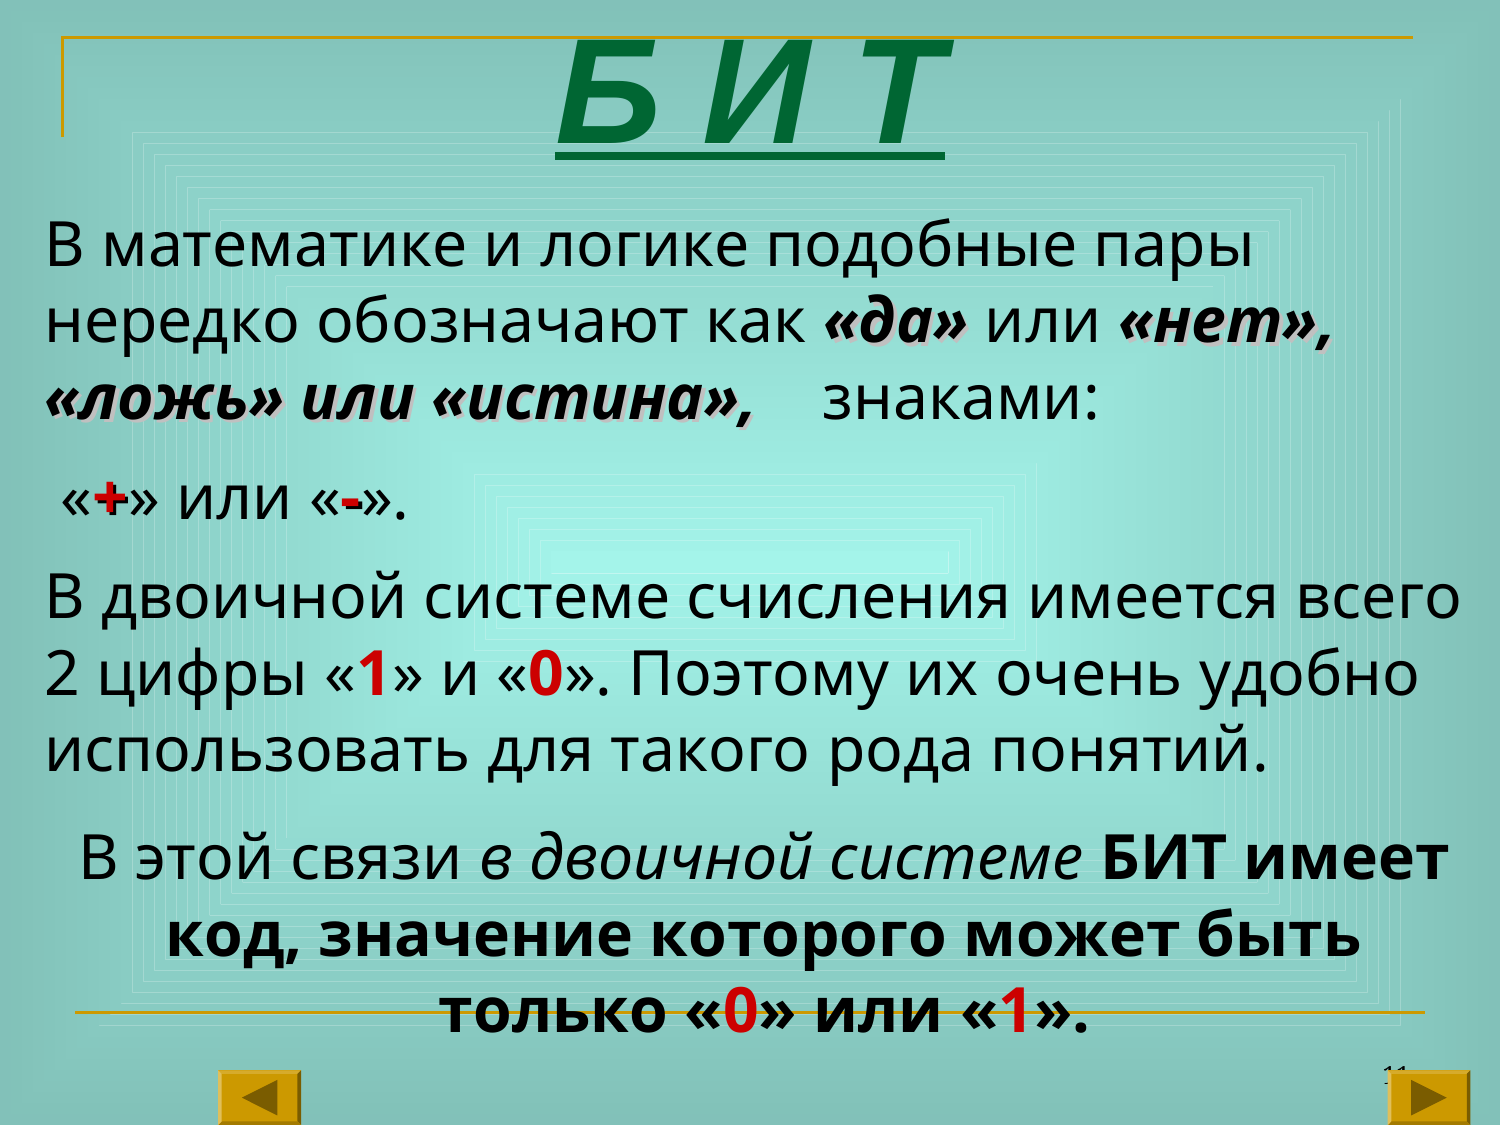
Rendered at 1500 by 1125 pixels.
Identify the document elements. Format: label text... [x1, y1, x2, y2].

text_box [1389, 1070, 1471, 1125]
title Б И Т [75, 0, 1426, 197]
text_box [220, 1070, 302, 1125]
text_box В математике и логике подобные пары нередко обозначают как «да» или «нет», «ложь» или «истина», знаками: «+» или «-». В двоичной системе счисления имеется всего 2 цифры «1» и «0». Поэтому их очень удобно использовать для такого рода понятий. В этой связи в двоичной системе БИТ имеет код, значение которого может быть только «0» или «1». [29, 197, 1500, 1125]
